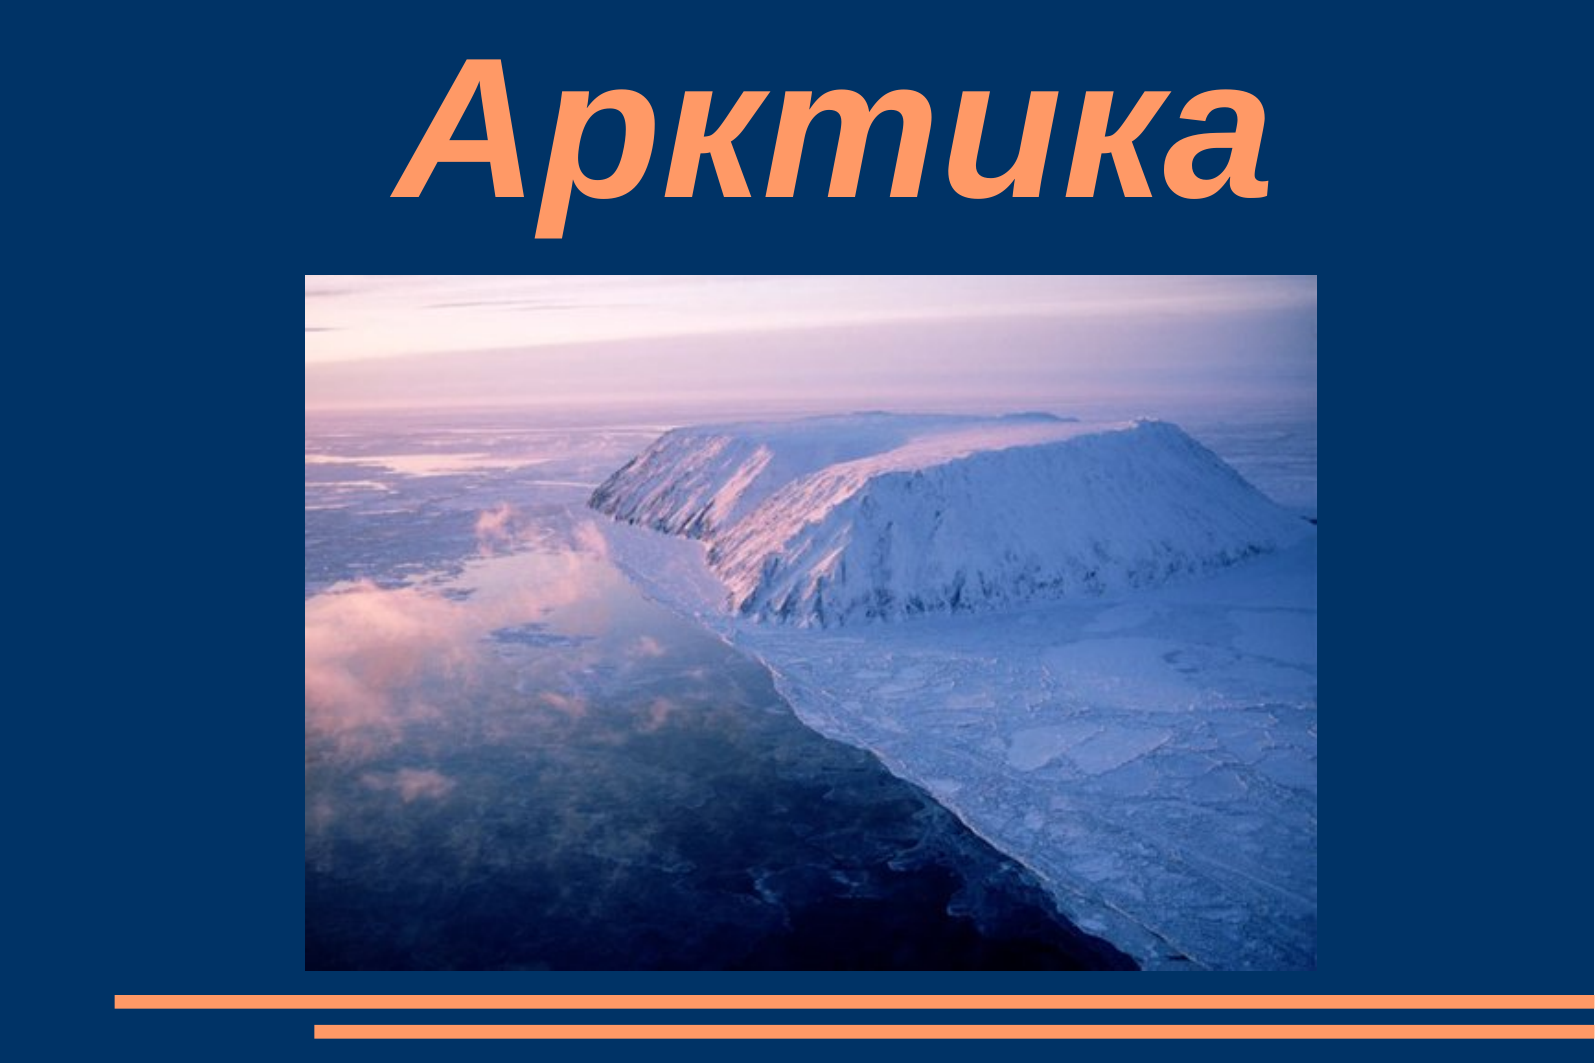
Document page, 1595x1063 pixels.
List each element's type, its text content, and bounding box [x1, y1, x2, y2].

title Арктика [117, 16, 1479, 241]
picture [305, 275, 1317, 971]
